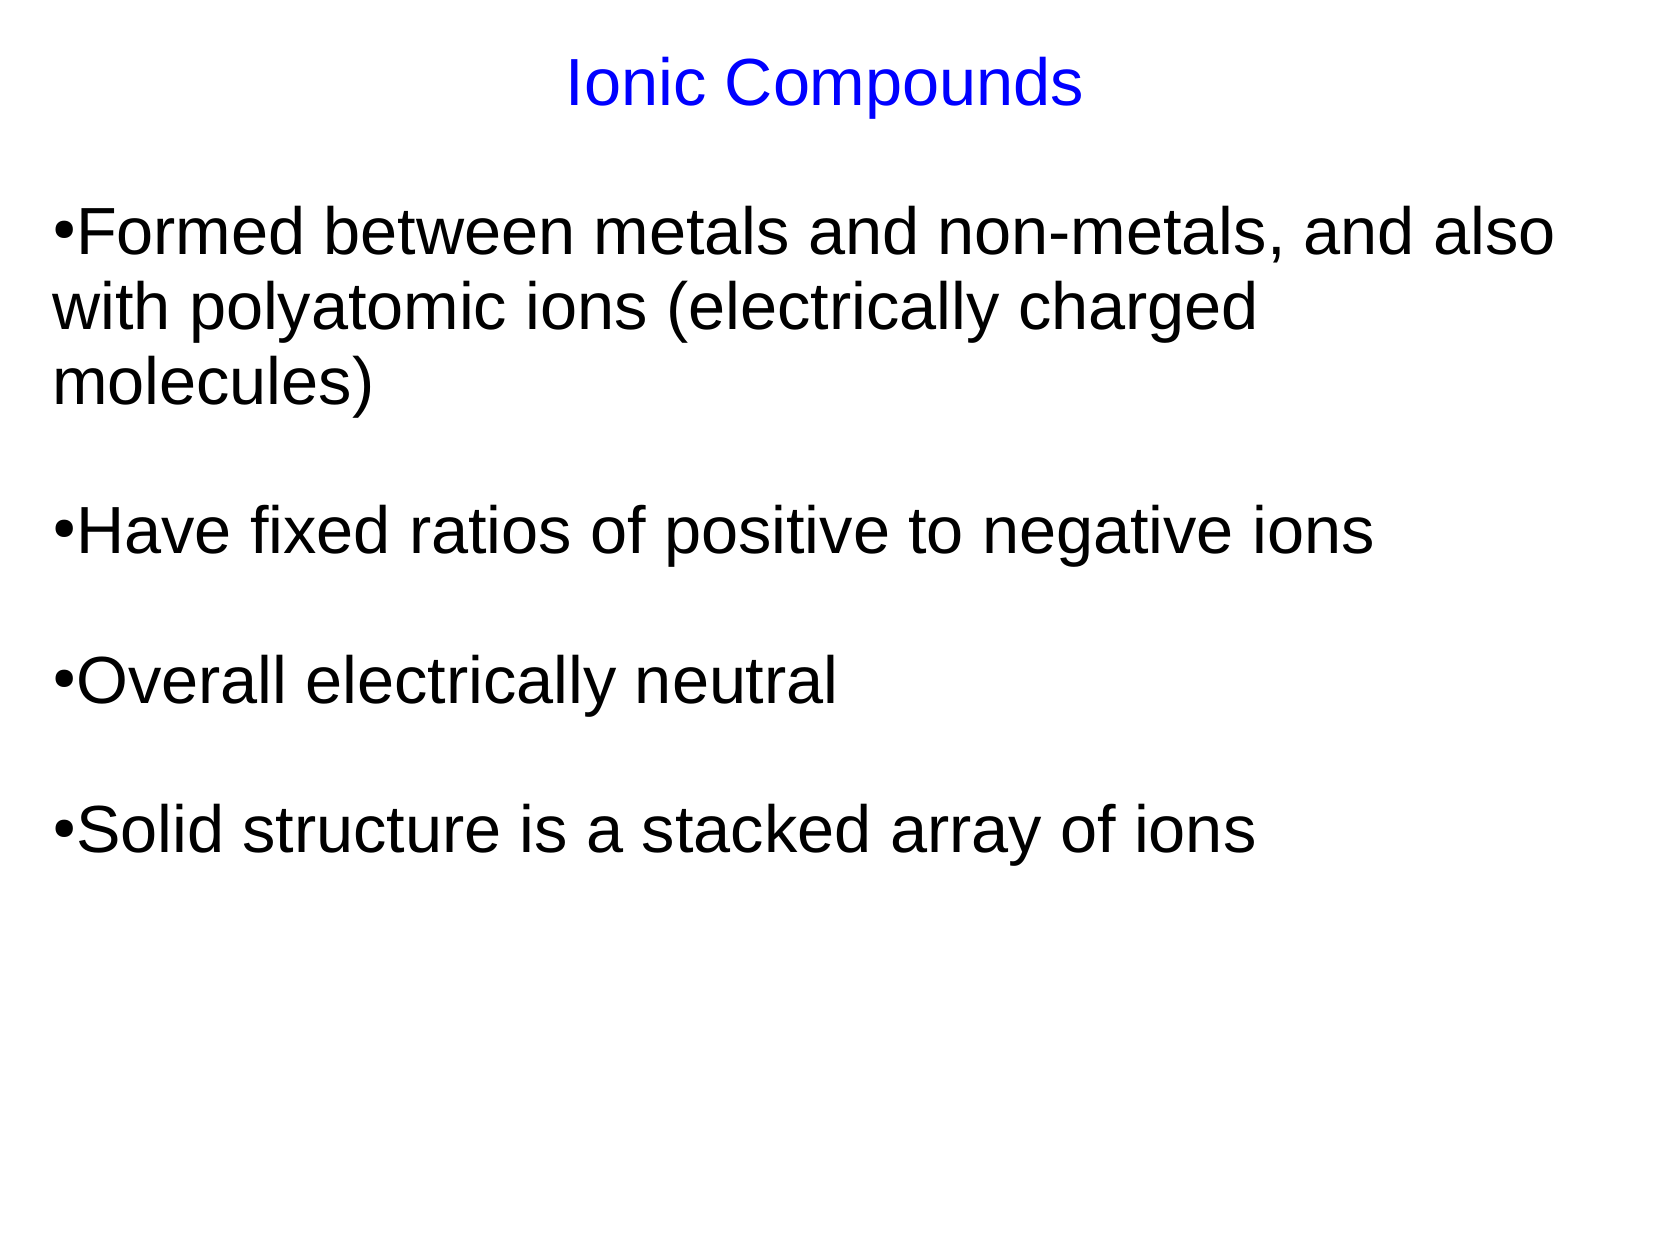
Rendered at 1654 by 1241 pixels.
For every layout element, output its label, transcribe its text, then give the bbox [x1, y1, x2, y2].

text_box Ionic Compounds Formed between metals and non-metals, and also with polyatomic ions (electrically charged molecules) Have fixed ratios of positive to negative ions Overall electrically neutral Solid structure is a stacked array of ions [37, 37, 1613, 875]
